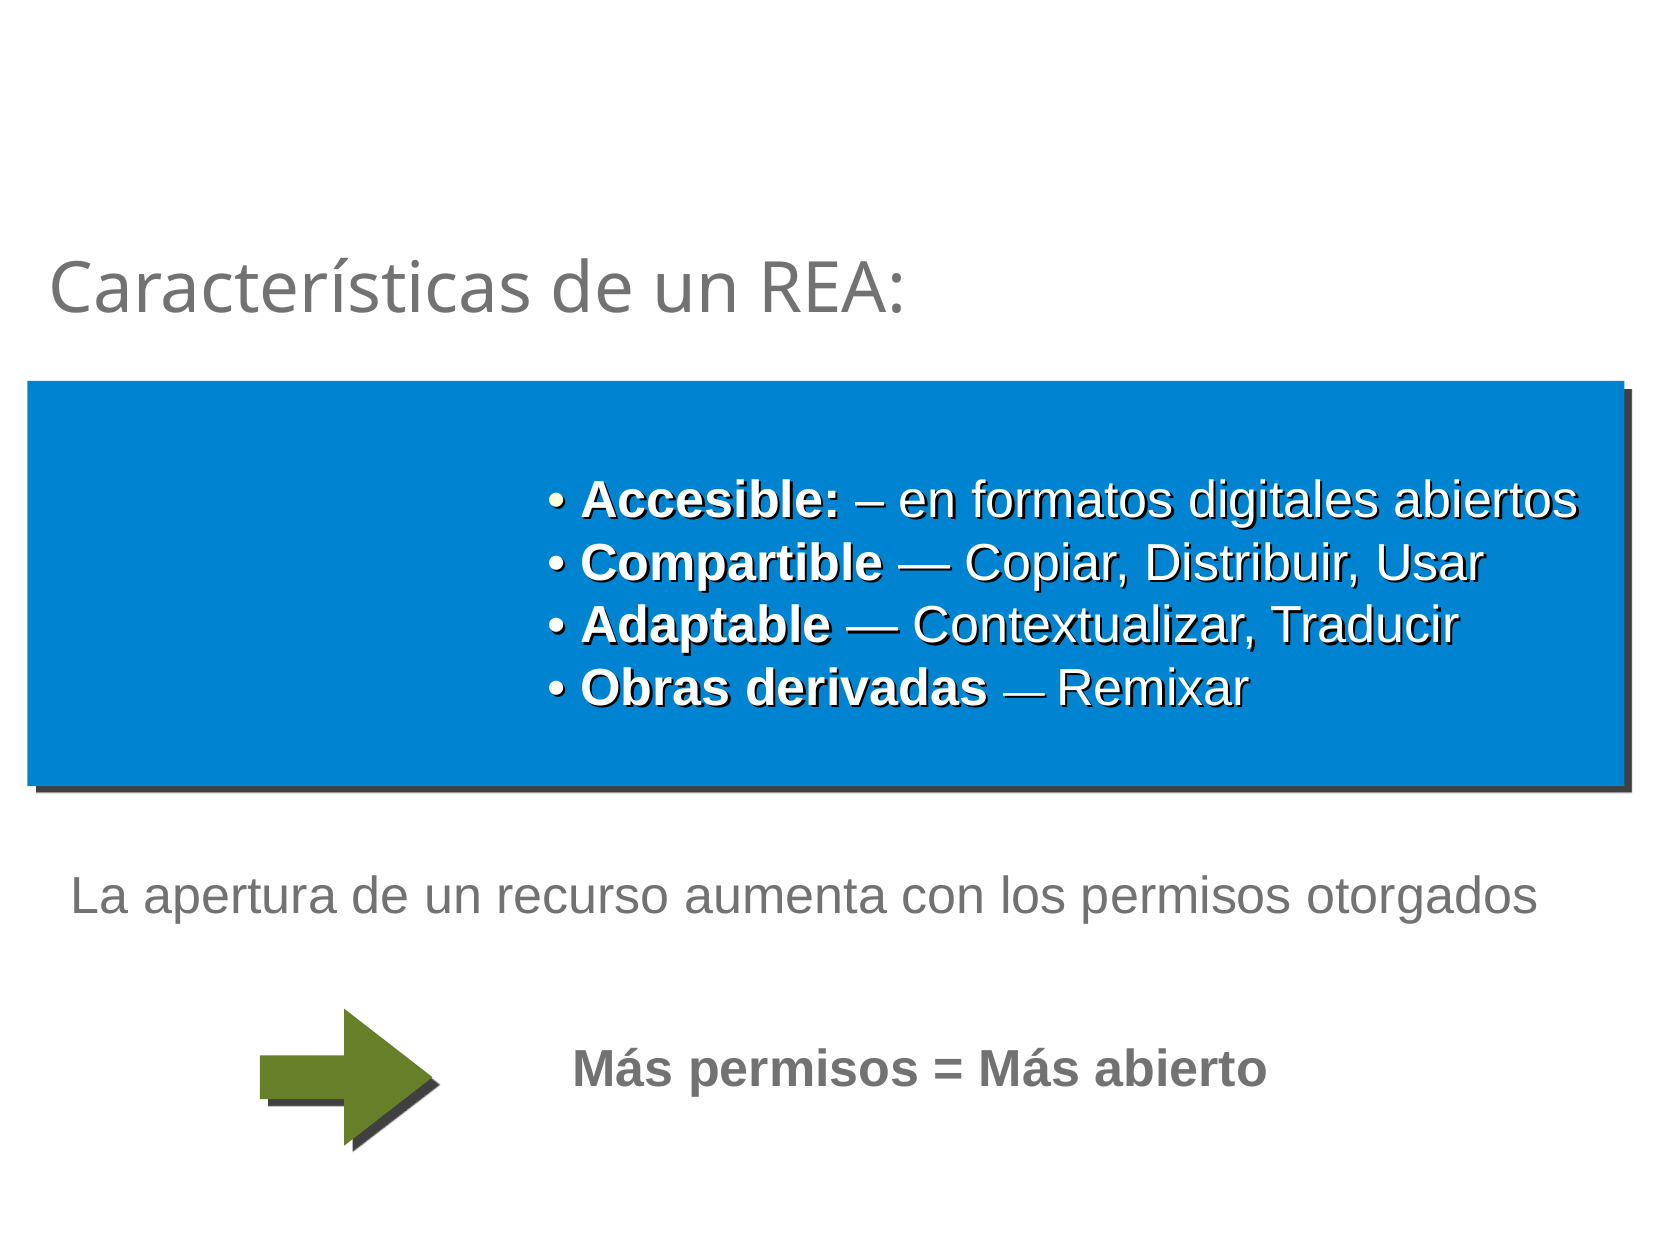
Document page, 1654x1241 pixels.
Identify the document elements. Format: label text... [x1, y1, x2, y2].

text_box Características de un REA: [48, 240, 1300, 328]
text_box Más permisos = Más abierto [456, 980, 1571, 1137]
text_box • Accesible: – en formatos digitales abiertos • Compartible — Copiar, Distribuir, Usar • Adaptable — Contextualizar, Traducir • Obras derivadas — Remixar [371, 387, 1630, 877]
text_box [27, 380, 1625, 787]
text_box [259, 1008, 433, 1146]
text_box La apertura de un recurso aumenta con los permisos otorgados [70, 827, 1562, 1020]
